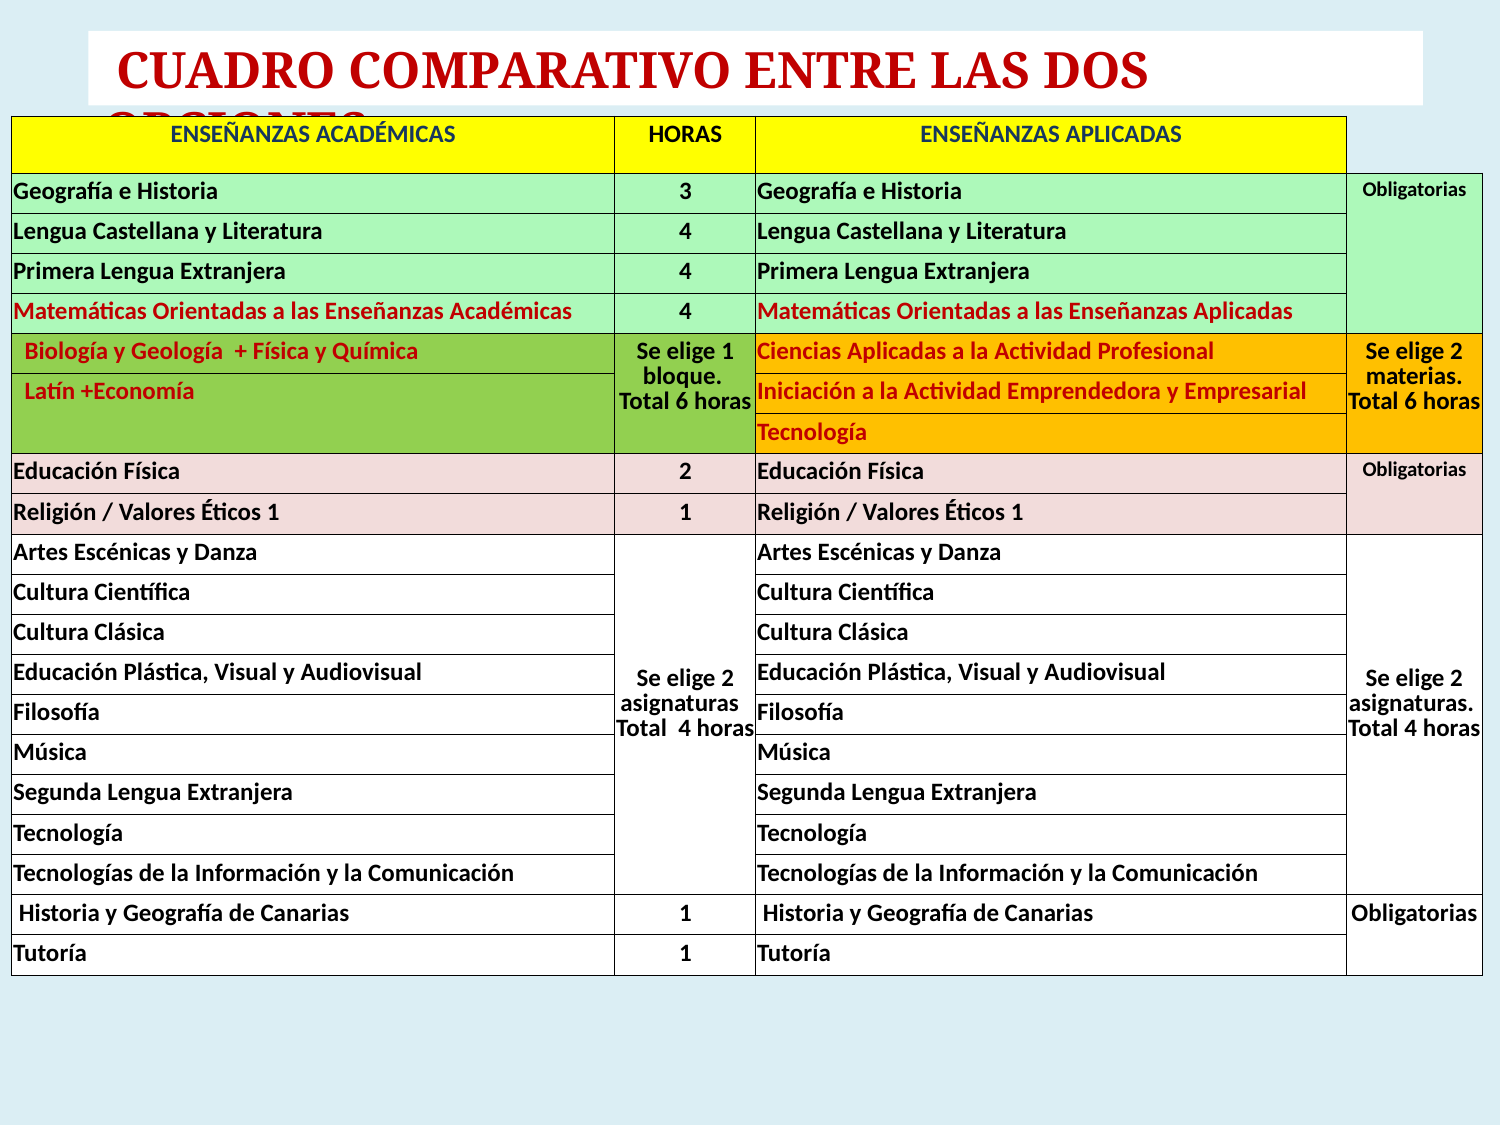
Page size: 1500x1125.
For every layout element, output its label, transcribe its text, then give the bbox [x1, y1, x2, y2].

table_cell Cultura Clásica [12, 615, 614, 654]
table_cell Segunda Lengua Extranjera [756, 775, 1346, 814]
table_header ENSEÑANZAS ACADÉMICAS [12, 117, 614, 173]
table_cell Artes Escénicas y Danza [756, 535, 1346, 574]
table_cell Tecnología [756, 815, 1346, 854]
table_cell 3 [615, 174, 755, 213]
table_header ENSEÑANZAS APLICADAS [756, 117, 1346, 173]
text_box CUADRO COMPARATIVO ENTRE LAS DOS OPCIONES [88, 30, 1423, 106]
table_cell 1 [615, 895, 755, 934]
table_cell Ciencias Aplicadas a la Actividad Profesional [756, 334, 1346, 373]
table_cell Se elige 2 materias. Total 6 horas [1347, 334, 1482, 453]
table_cell Se elige 2 asignaturas. Total 4 horas [1347, 535, 1482, 894]
table_cell 4 [615, 214, 755, 253]
table_cell Tecnologías de la Información y la Comunicación [12, 855, 614, 894]
table_cell Tecnologías de la Información y la Comunicación [756, 855, 1346, 894]
table_cell Latín +Economía [12, 374, 614, 453]
table_cell Educación Física [756, 454, 1346, 493]
table_cell Artes Escénicas y Danza [12, 535, 614, 574]
table_cell Tutoría [12, 935, 614, 975]
table_cell Religión / Valores Éticos 1 [12, 494, 614, 534]
table_cell Historia y Geografía de Canarias [12, 895, 614, 934]
table_cell 4 [615, 294, 755, 333]
table_cell Matemáticas Orientadas a las Enseñanzas Aplicadas [756, 294, 1346, 333]
table_cell Filosofía [756, 695, 1346, 734]
table_cell Educación Física [12, 454, 614, 493]
table_cell Obligatorias [1347, 174, 1482, 333]
table_cell Primera Lengua Extranjera [12, 254, 614, 293]
table_cell Iniciación a la Actividad Emprendedora y Empresarial [756, 374, 1346, 413]
table_cell Cultura Clásica [756, 615, 1346, 654]
table_cell Tutoría [756, 935, 1346, 975]
table_cell Obligatorias [1347, 895, 1482, 975]
table_header [1347, 116, 1482, 173]
table_cell 1 [615, 494, 755, 534]
table_cell 2 [615, 454, 755, 493]
table_cell Tecnología [12, 815, 614, 854]
table_cell Cultura Científica [756, 575, 1346, 614]
table_cell 4 [615, 254, 755, 293]
table_cell Historia y Geografía de Canarias [756, 895, 1346, 934]
table_cell Se elige 1 bloque. Total 6 horas [615, 334, 755, 453]
table_cell Se elige 2 asignaturas Total 4 horas [615, 535, 755, 894]
table_cell Música [756, 735, 1346, 774]
table_cell Biología y Geología + Física y Química [12, 334, 614, 373]
table_cell Matemáticas Orientadas a las Enseñanzas Académicas [12, 294, 614, 333]
table_cell Tecnología [756, 414, 1346, 453]
table_cell Religión / Valores Éticos 1 [756, 494, 1346, 534]
table_cell Primera Lengua Extranjera [756, 254, 1346, 293]
table_cell Educación Plástica, Visual y Audiovisual [756, 655, 1346, 694]
table_cell Educación Plástica, Visual y Audiovisual [12, 655, 614, 694]
table_cell Obligatorias [1347, 454, 1482, 534]
table_cell Geografía e Historia [756, 174, 1346, 213]
table_cell Filosofía [12, 695, 614, 734]
table_cell Lengua Castellana y Literatura [756, 214, 1346, 253]
table_cell Geografía e Historia [12, 174, 614, 213]
table_header HORAS [615, 117, 755, 173]
table_cell Música [12, 735, 614, 774]
table_cell 1 [615, 935, 755, 975]
table_cell Lengua Castellana y Literatura [12, 214, 614, 253]
table_cell Segunda Lengua Extranjera [12, 775, 614, 814]
table_cell Cultura Científica [12, 575, 614, 614]
